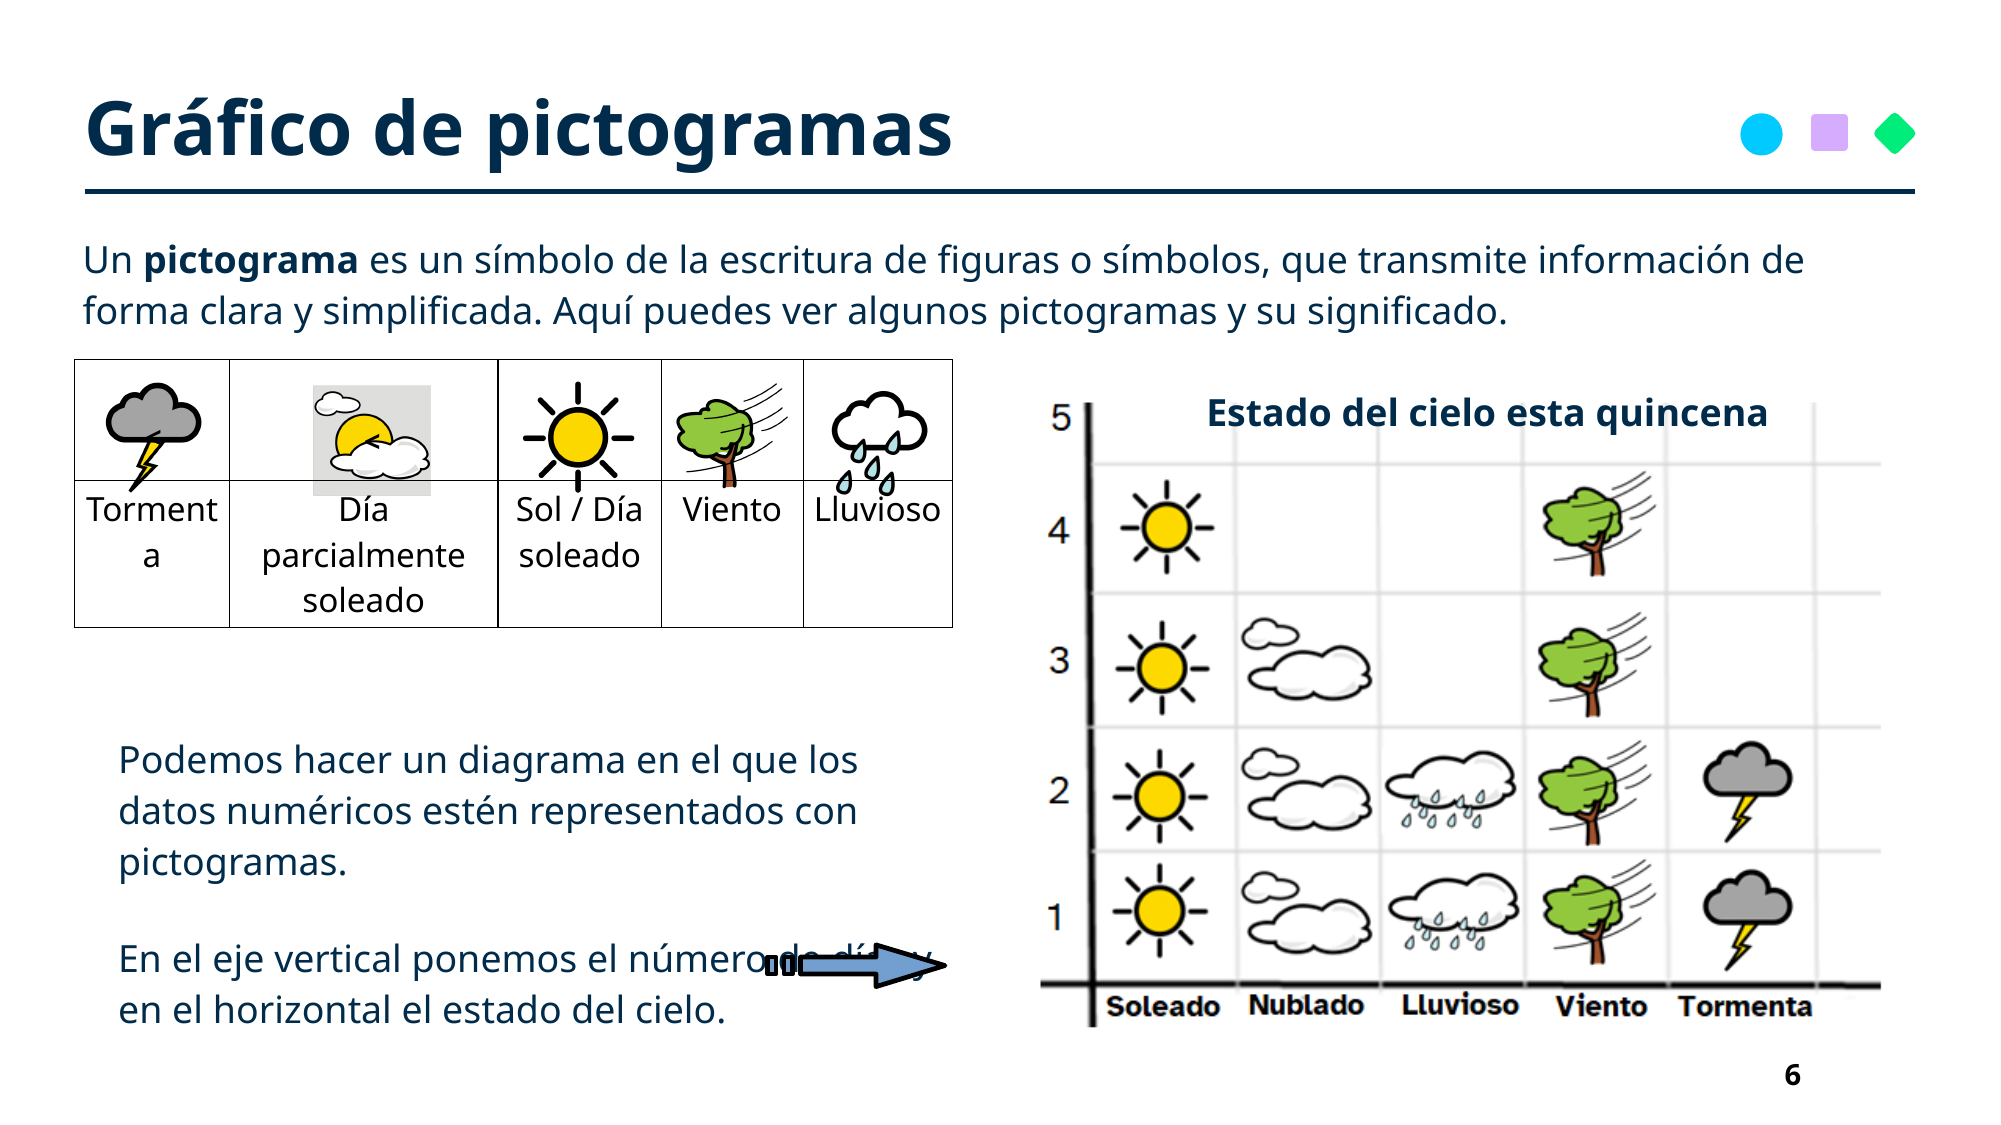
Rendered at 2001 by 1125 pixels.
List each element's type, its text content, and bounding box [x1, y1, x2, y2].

subtitle Un pictograma es un símbolo de la escritura de figuras o símbolos, que transmite información de forma clara y simplificada. Aquí puedes ver algunos pictogramas y su significado. [82, 233, 1914, 1002]
table_header [230, 360, 497, 480]
table_header [662, 360, 803, 480]
table_cell Lluvioso [804, 481, 952, 627]
table_cell Tormenta [75, 481, 229, 627]
text_box [767, 957, 776, 974]
text_box Podemos hacer un diagrama en el que los datos numéricos estén representados con pictogramas. En el eje vertical ponemos el número de días y en el horizontal el estado del cielo. [118, 733, 945, 967]
table_header [499, 360, 661, 480]
table_cell Día parcialmente soleado [230, 481, 497, 627]
table_header [804, 360, 952, 480]
table_header [75, 360, 229, 480]
title Gráfico de pictogramas [84, 29, 1601, 178]
text_box [784, 957, 793, 974]
picture [1033, 395, 1889, 1040]
table_cell Viento [662, 481, 803, 627]
text_box Estado del cielo esta quincena [1163, 357, 1813, 467]
table_cell Sol / Día soleado [499, 481, 661, 627]
text_box [800, 944, 945, 987]
